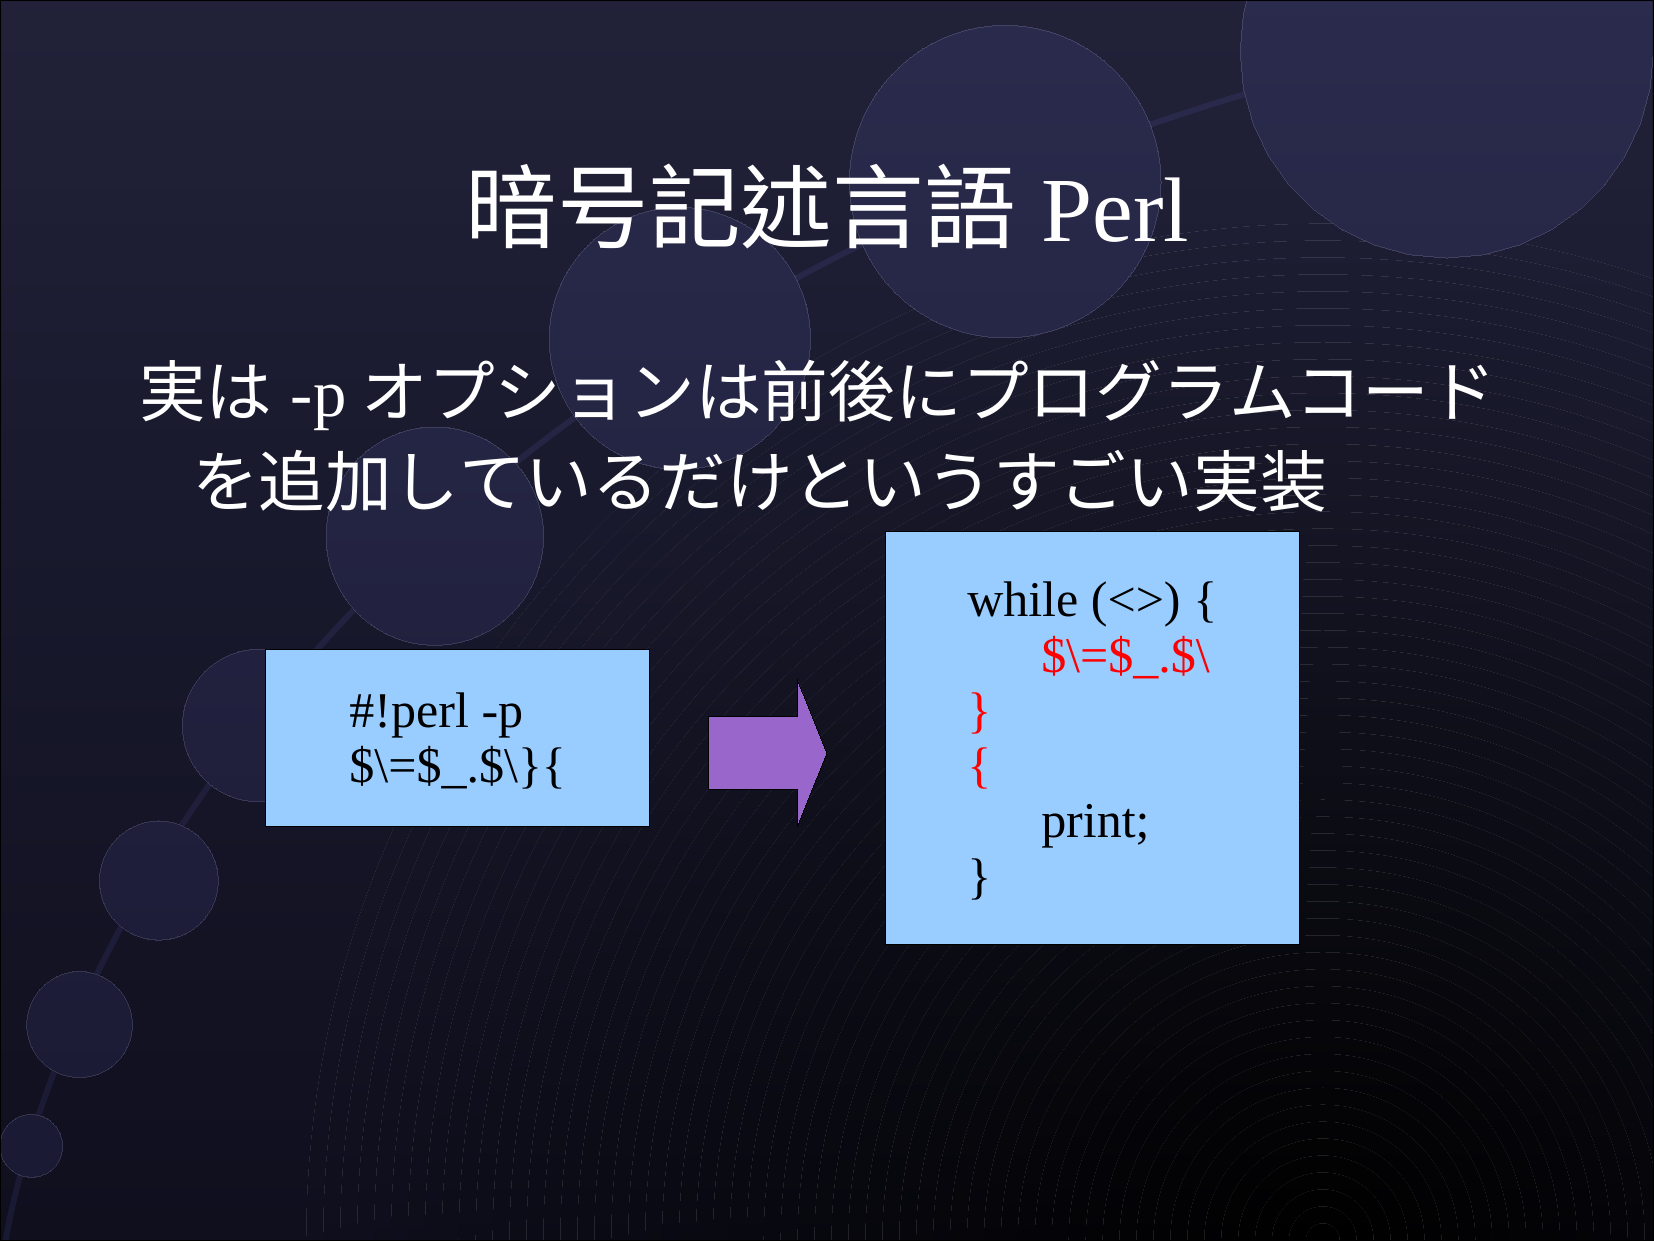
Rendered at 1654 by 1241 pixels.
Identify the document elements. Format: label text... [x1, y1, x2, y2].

text_box #!perl -p $\=$_.$\}{ [265, 649, 650, 827]
text_box [708, 679, 827, 827]
list 実は-pオプションは前後にプログラムコードを追加しているだけというすごい実装 [121, 344, 1534, 1127]
text_box while (<>) { $\=$_.$\ } { print; } [885, 531, 1300, 945]
title 暗号記述言語Perl [121, 102, 1534, 311]
